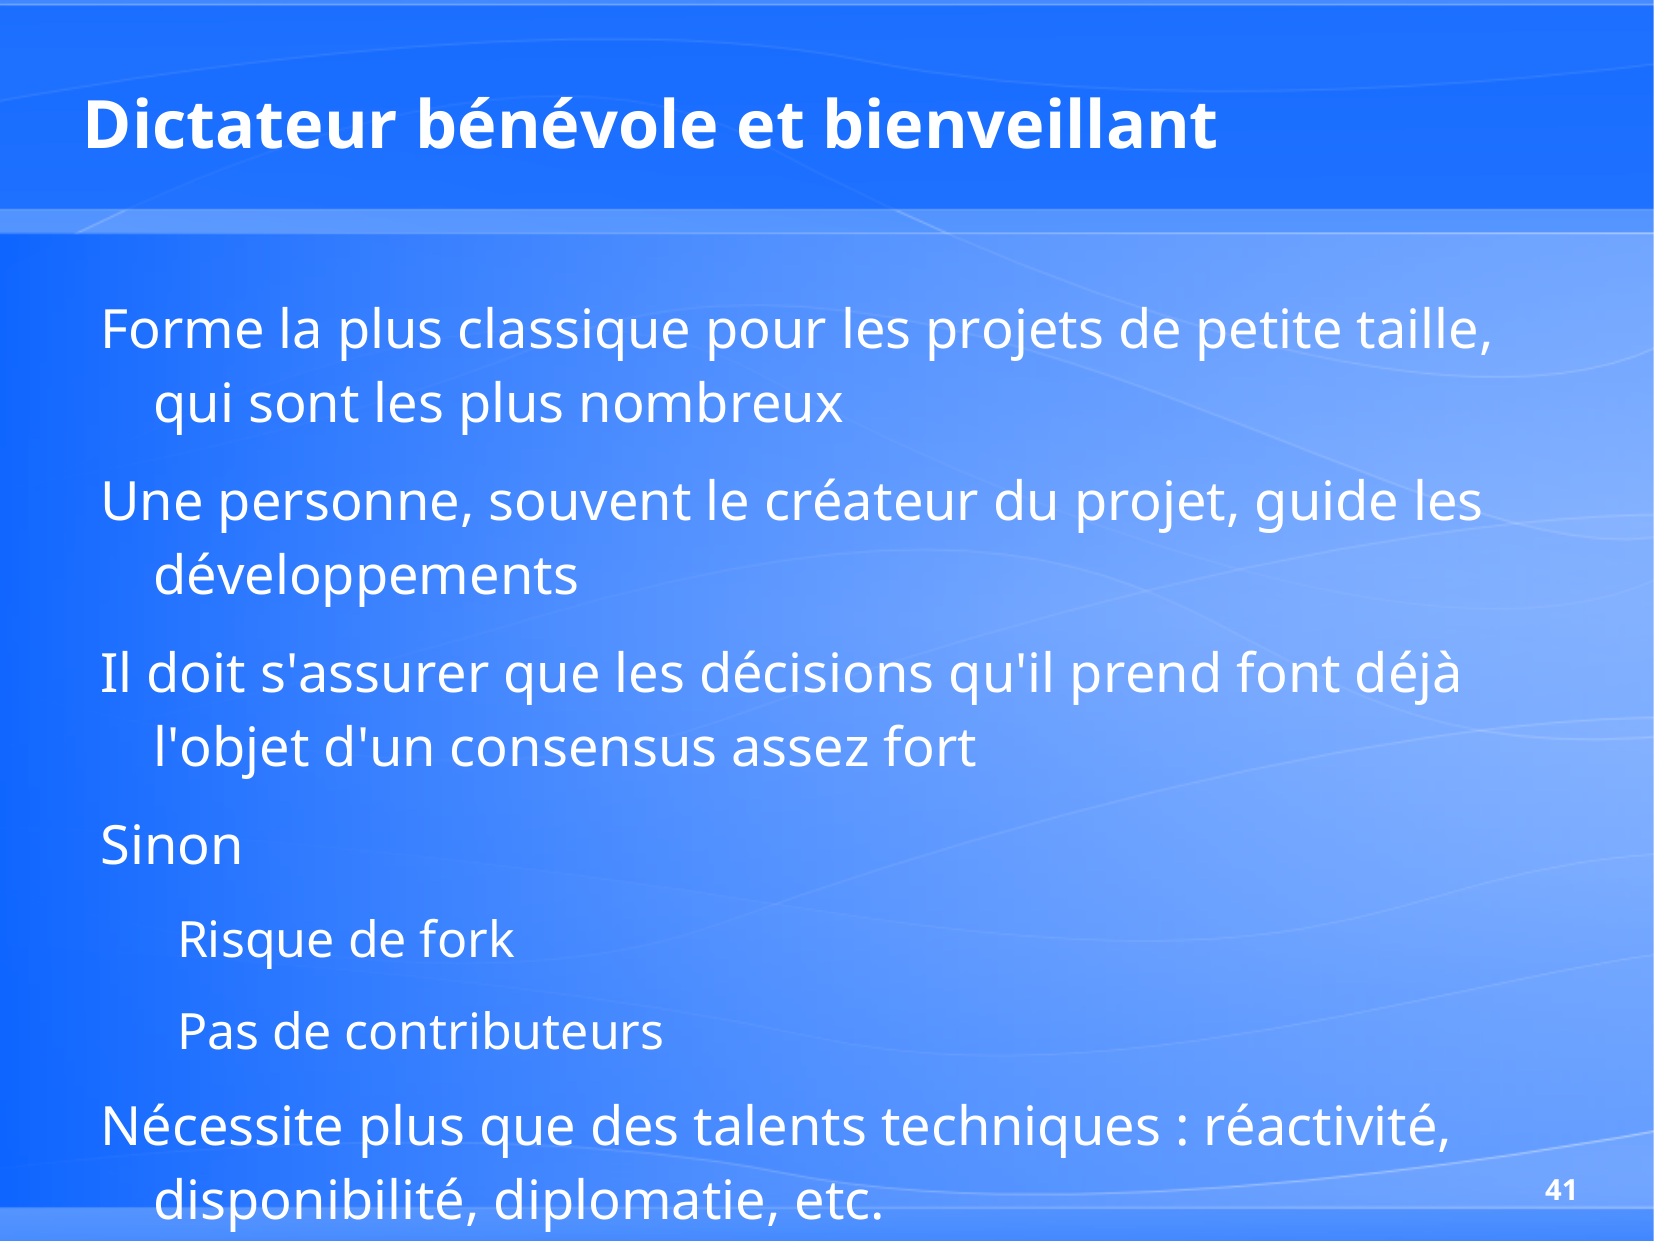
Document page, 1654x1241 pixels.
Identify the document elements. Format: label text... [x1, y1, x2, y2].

list Forme la plus classique pour les projets de petite taille, qui sont les plus nombreux Une personne, souvent le créateur du projet, guide les développements Il doit s'assurer que les décisions qu'il prend font déjà l'objet d'un consensus assez fort Sinon Risque de fork Pas de contributeurs Nécessite plus que des talents techniques : réactivité, disponibilité, diplomatie, etc. [82, 290, 1571, 1117]
title Dictateur bénévole et bienveillant [23, 15, 1625, 229]
picture [0, 0, 1654, 1241]
